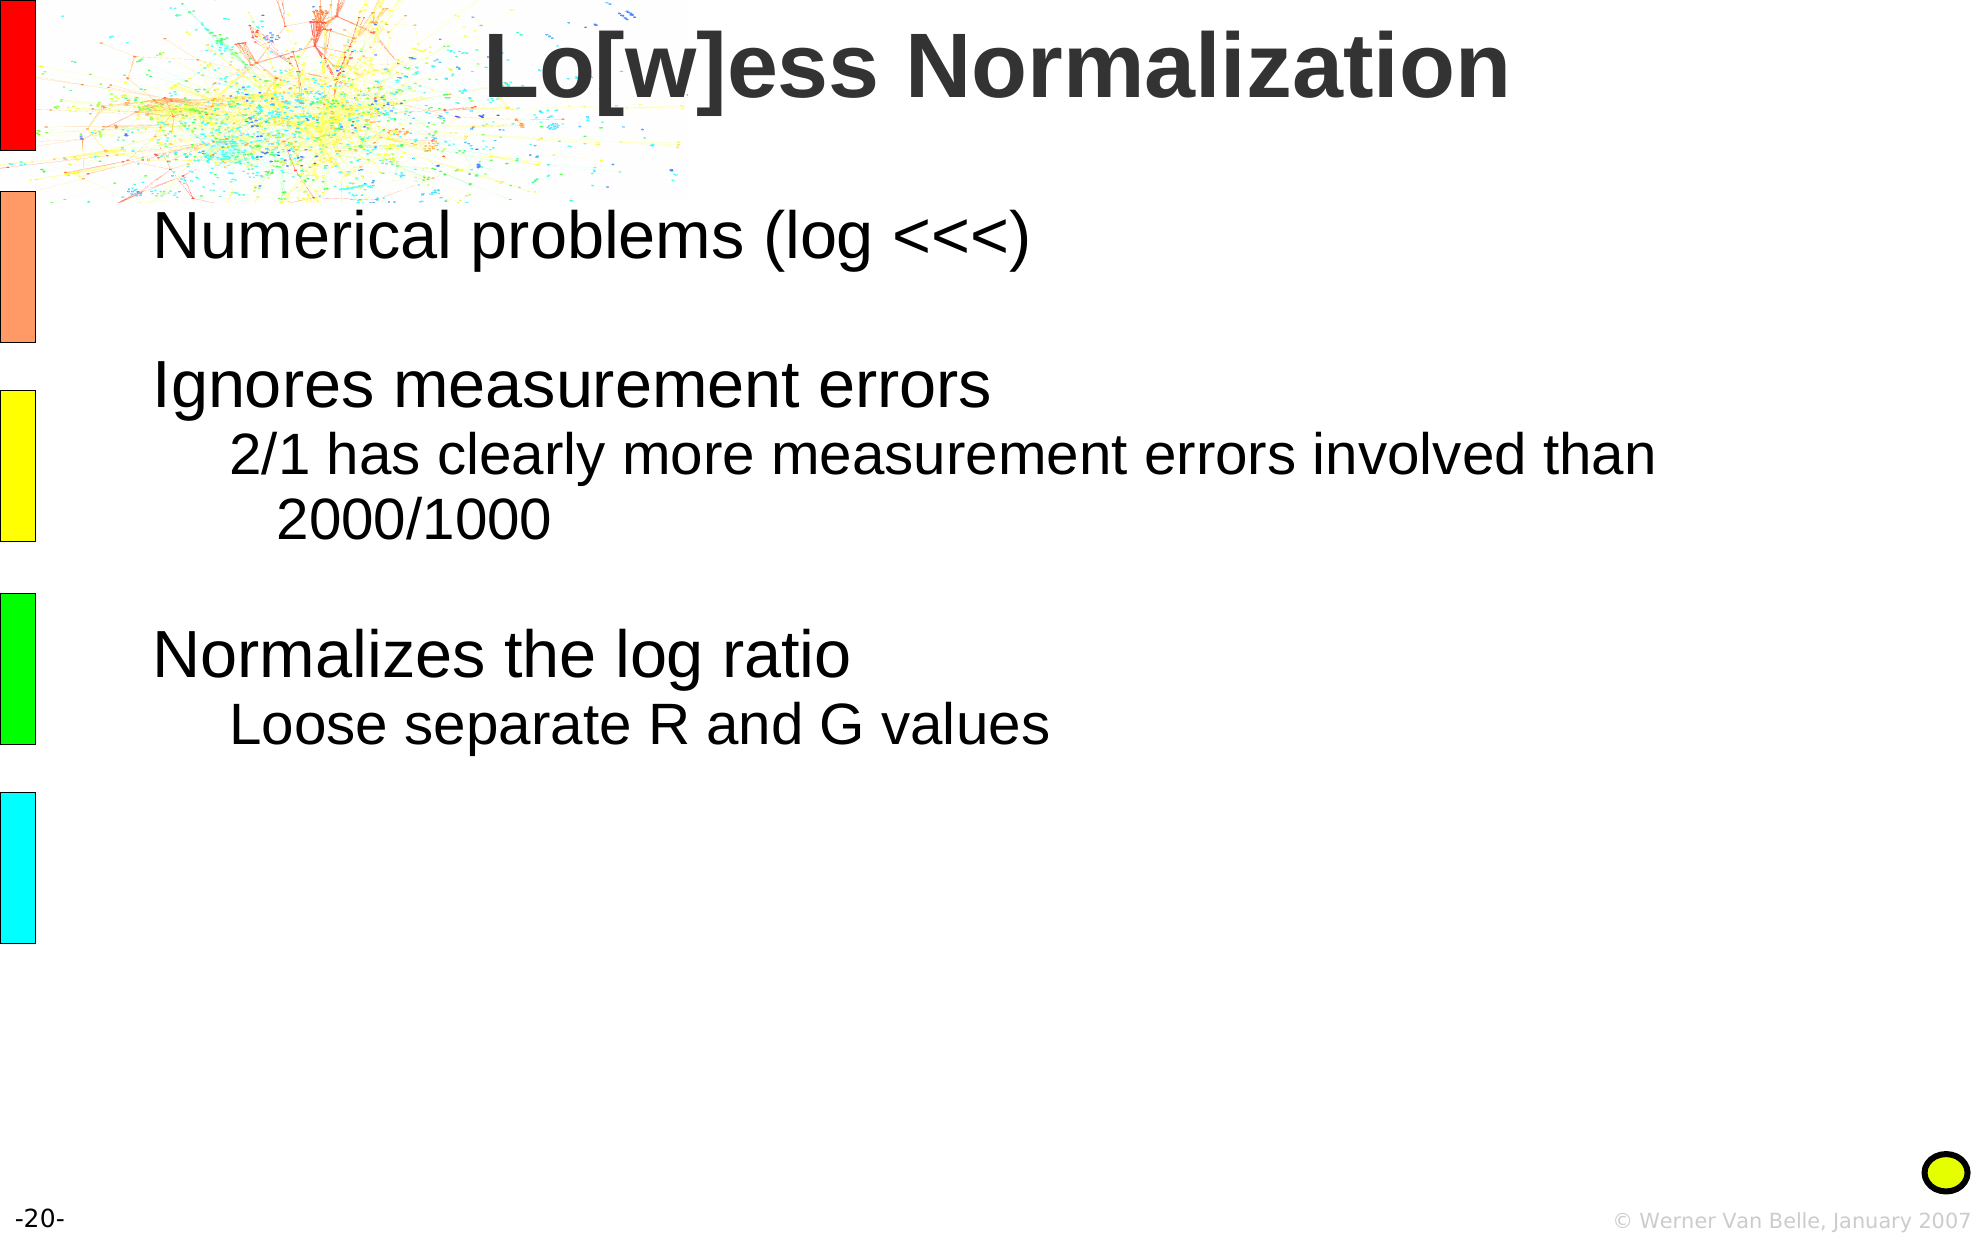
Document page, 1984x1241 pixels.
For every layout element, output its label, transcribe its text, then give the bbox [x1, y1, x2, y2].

list Numerical problems (log <<<) Ignores measurement errors 2/1 has clearly more measurement errors involved than 2000/1000 Normalizes the log ratio Loose separate R and G values [134, 197, 1935, 1167]
text_box [1924, 1154, 1968, 1192]
title Lo[w]ess Normalization [150, 0, 1845, 133]
title Gene Expression [0, 0, 688, 203]
